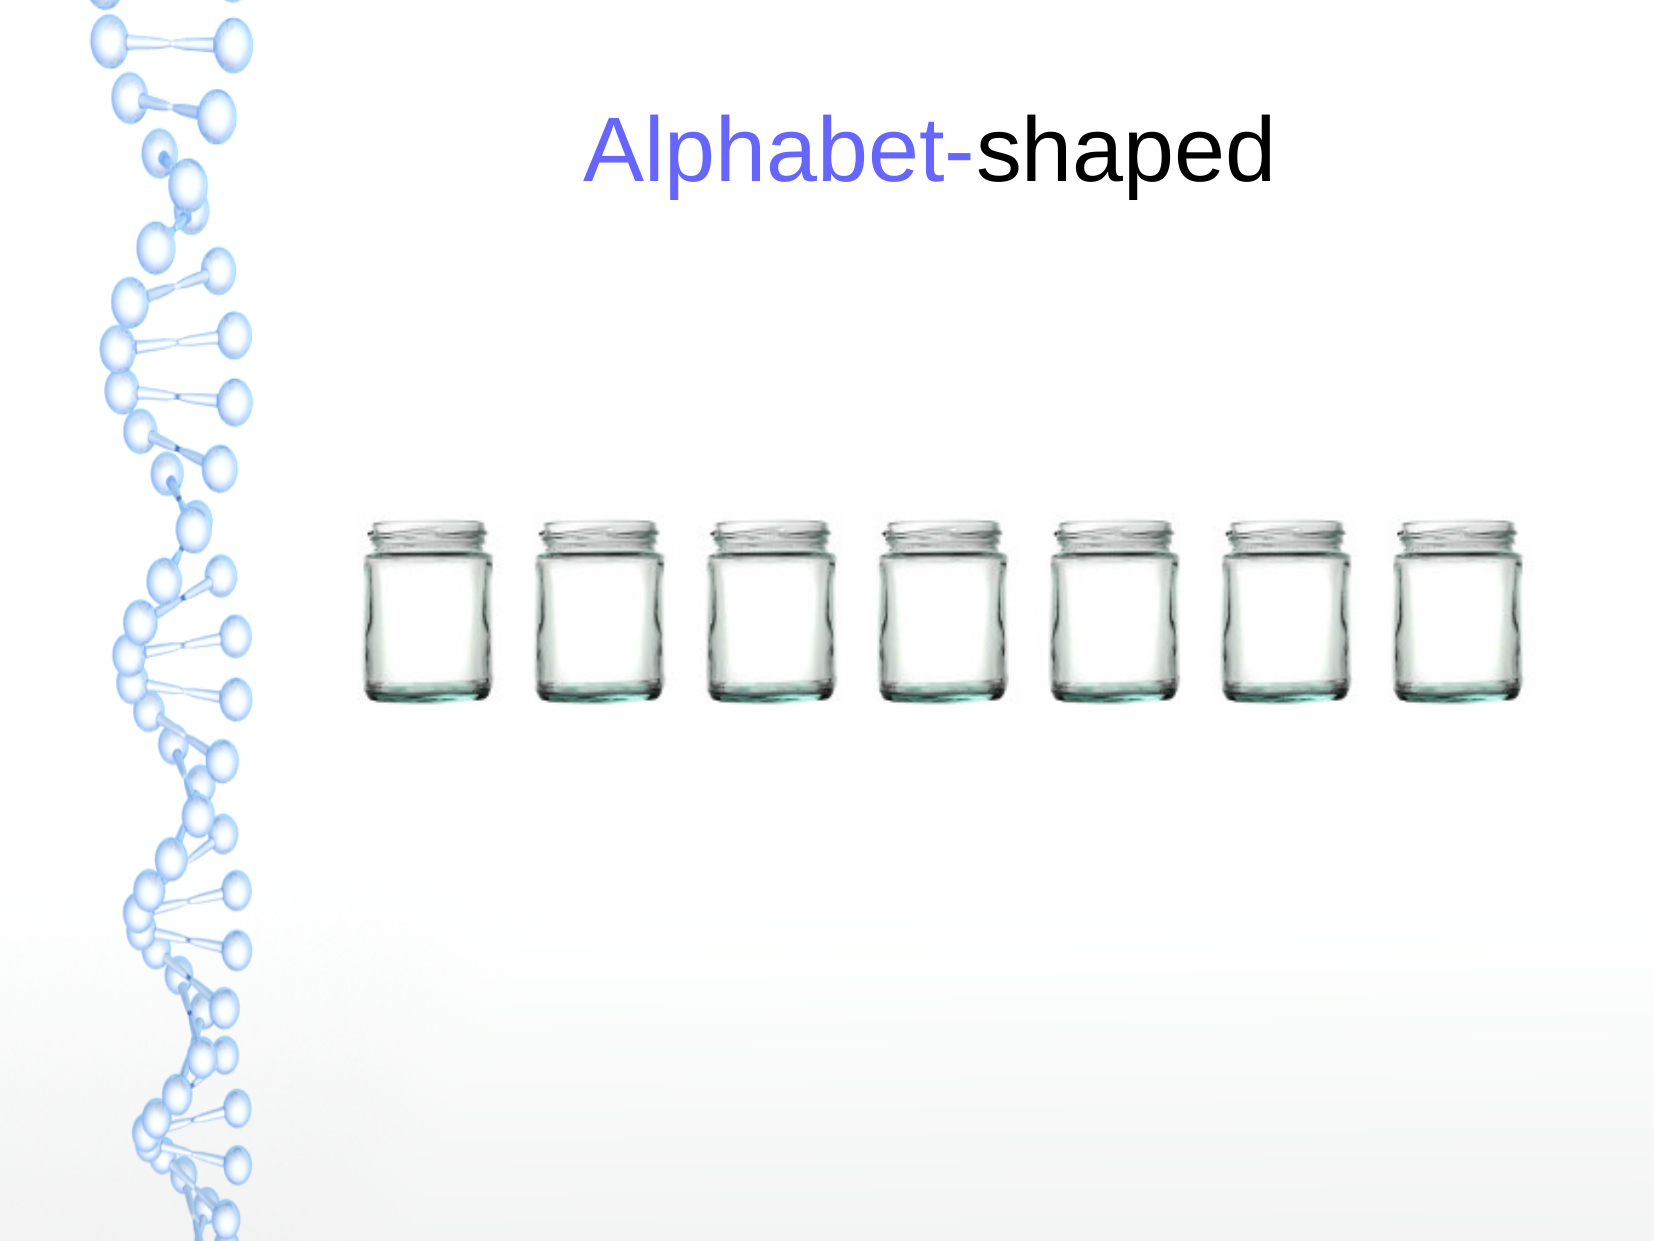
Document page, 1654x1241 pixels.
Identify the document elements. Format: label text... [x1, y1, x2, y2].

title Alphabet-shaped [265, 47, 1595, 252]
picture [0, 0, 1654, 1241]
